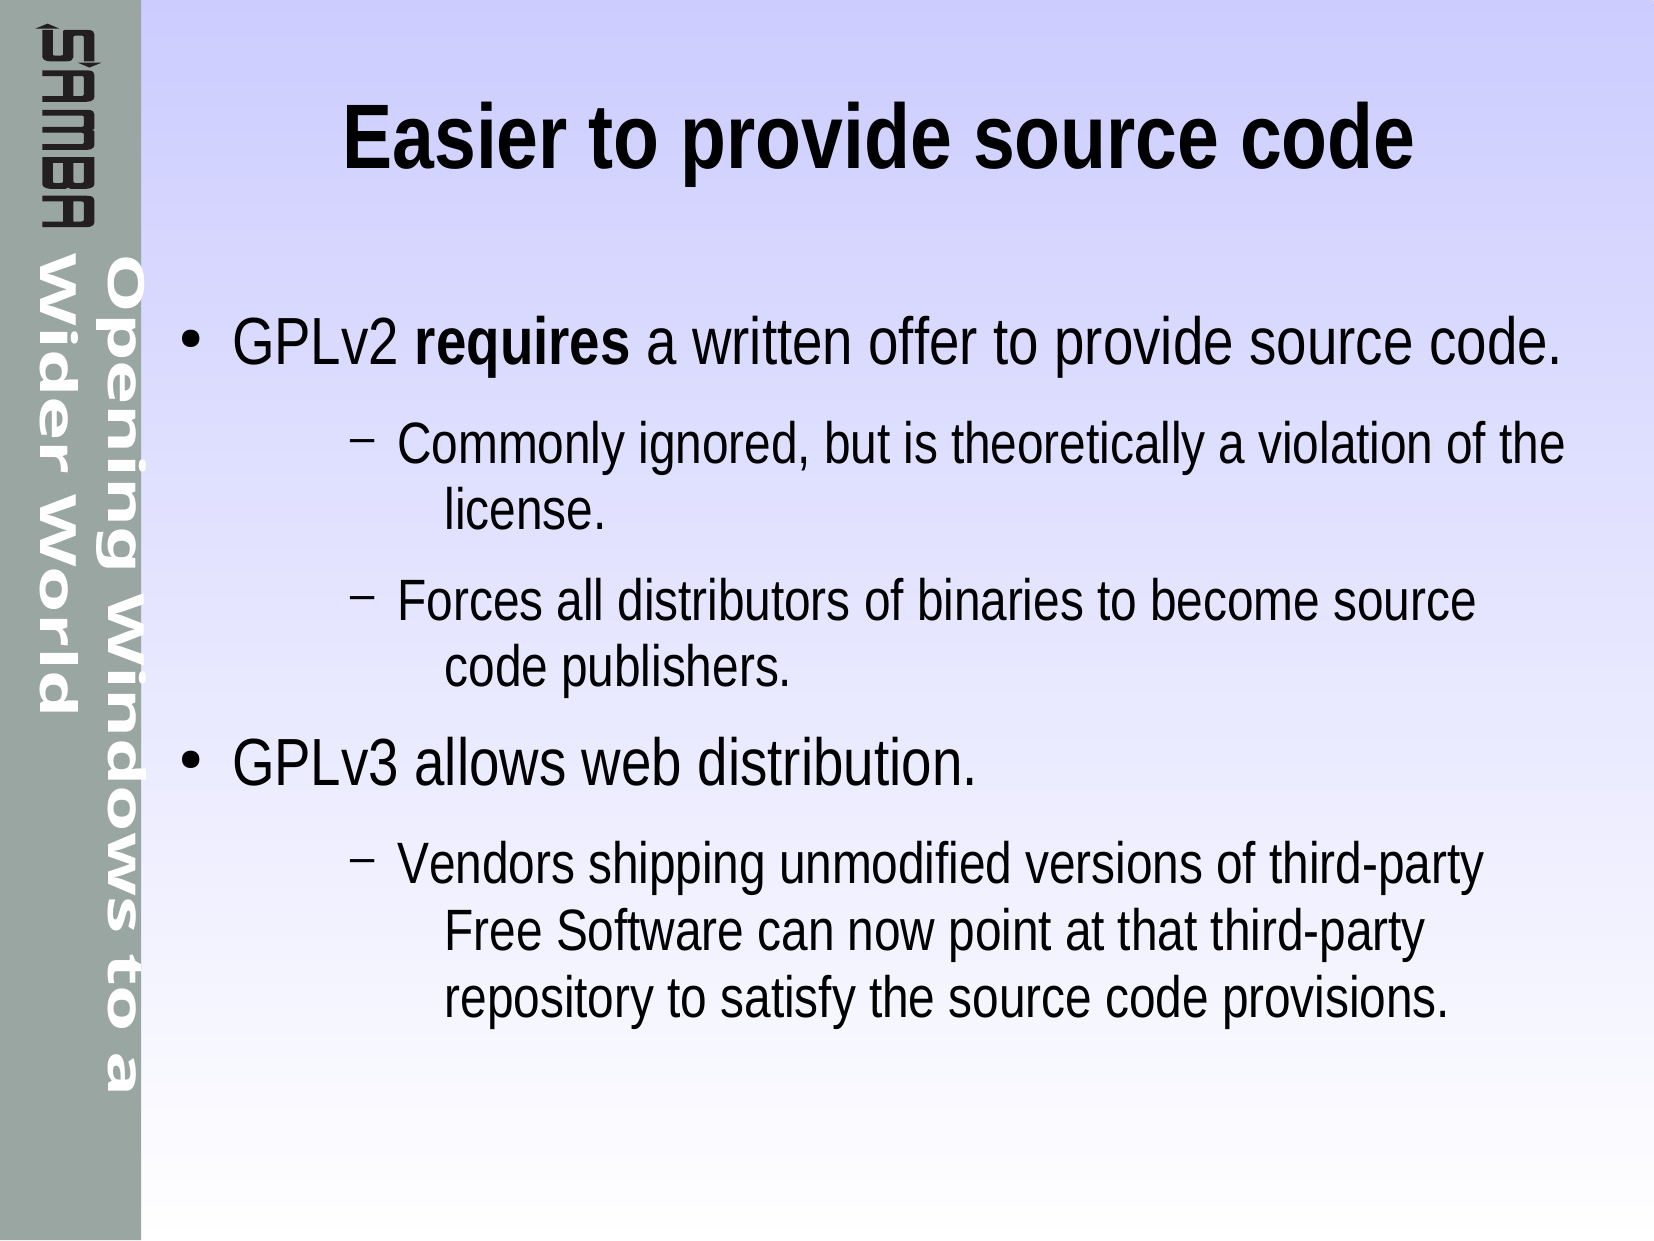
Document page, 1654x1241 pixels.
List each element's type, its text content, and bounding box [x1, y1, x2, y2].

list GPLv2 requires a written offer to provide source code. Commonly ignored, but is theoretically a violation of the license. Forces all distributors of binaries to become source code publishers. GPLv3 allows web distribution. Vendors shipping unmodified versions of third-party Free Software can now point at that third-party repository to satisfy the source code provisions. [161, 302, 1574, 1211]
title Easier to provide source code [173, 28, 1586, 243]
